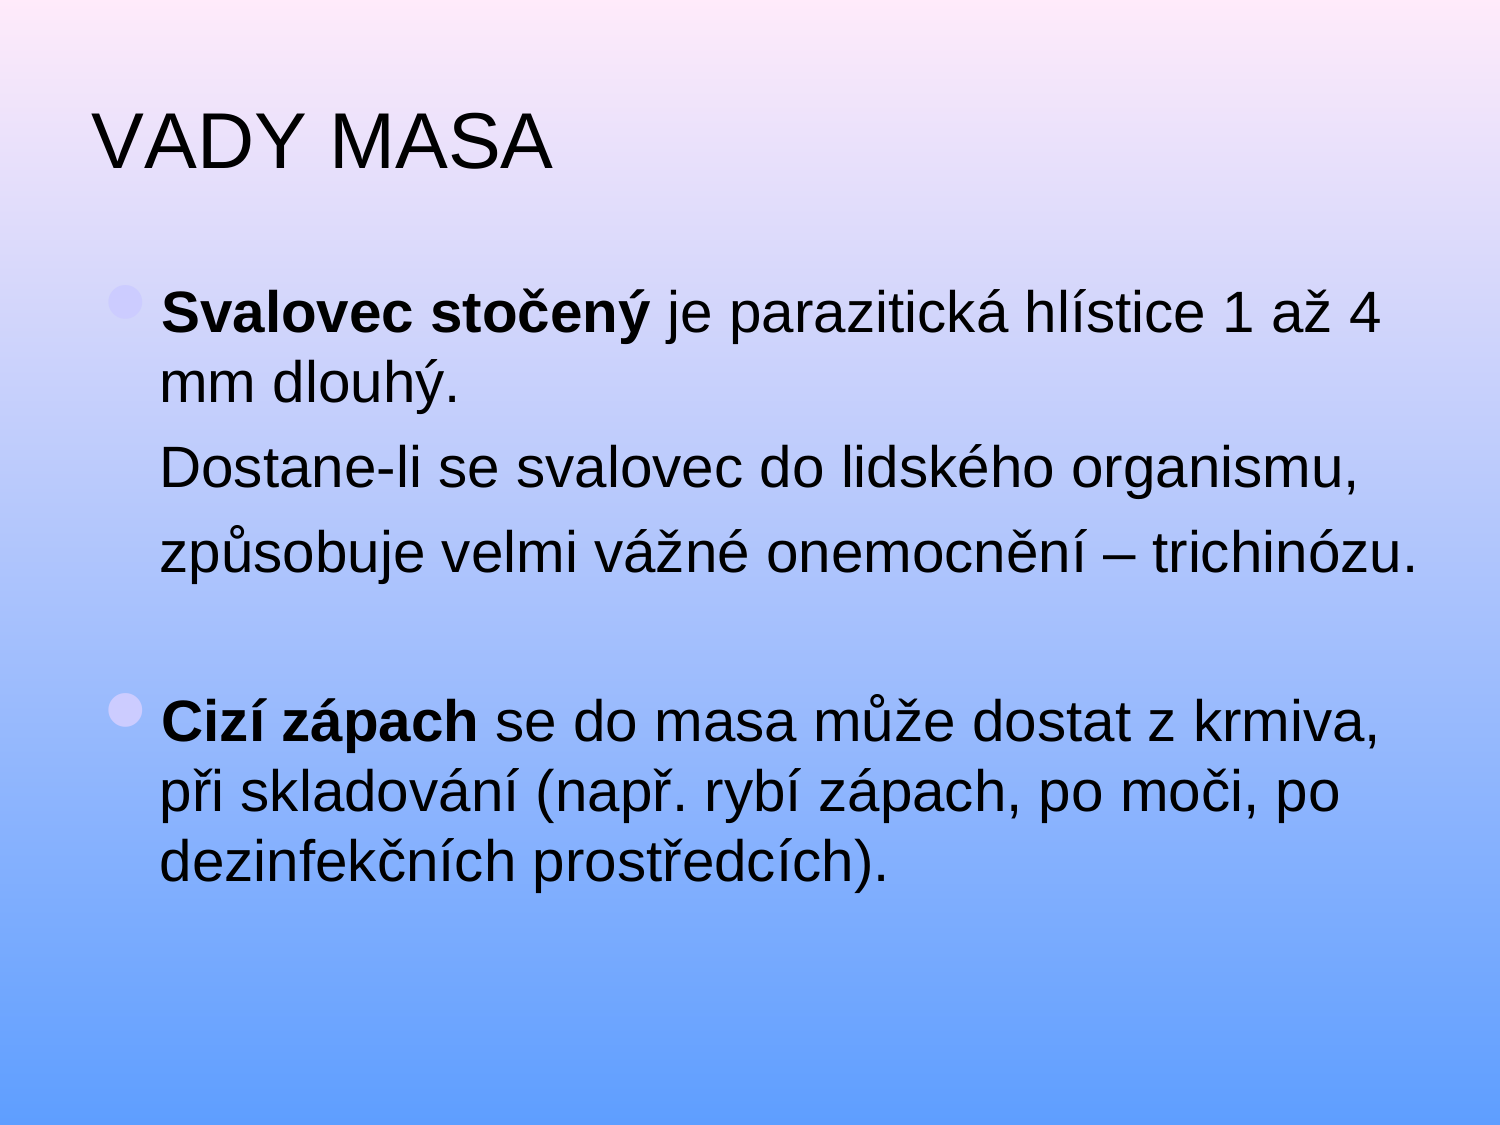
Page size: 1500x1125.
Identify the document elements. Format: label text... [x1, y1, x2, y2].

title VADY MASA [76, 42, 1427, 231]
list Svalovec stočený je parazitická hlístice 1 až 4 mm dlouhý. Dostane-li se svalovec do lidského organismu, způsobuje velmi vážné onemocnění – trichinózu. Cizí zápach se do masa může dostat z krmiva, při skladování (např. rybí zápach, po moči, po dezinfekčních prostředcích). [88, 267, 1437, 1011]
